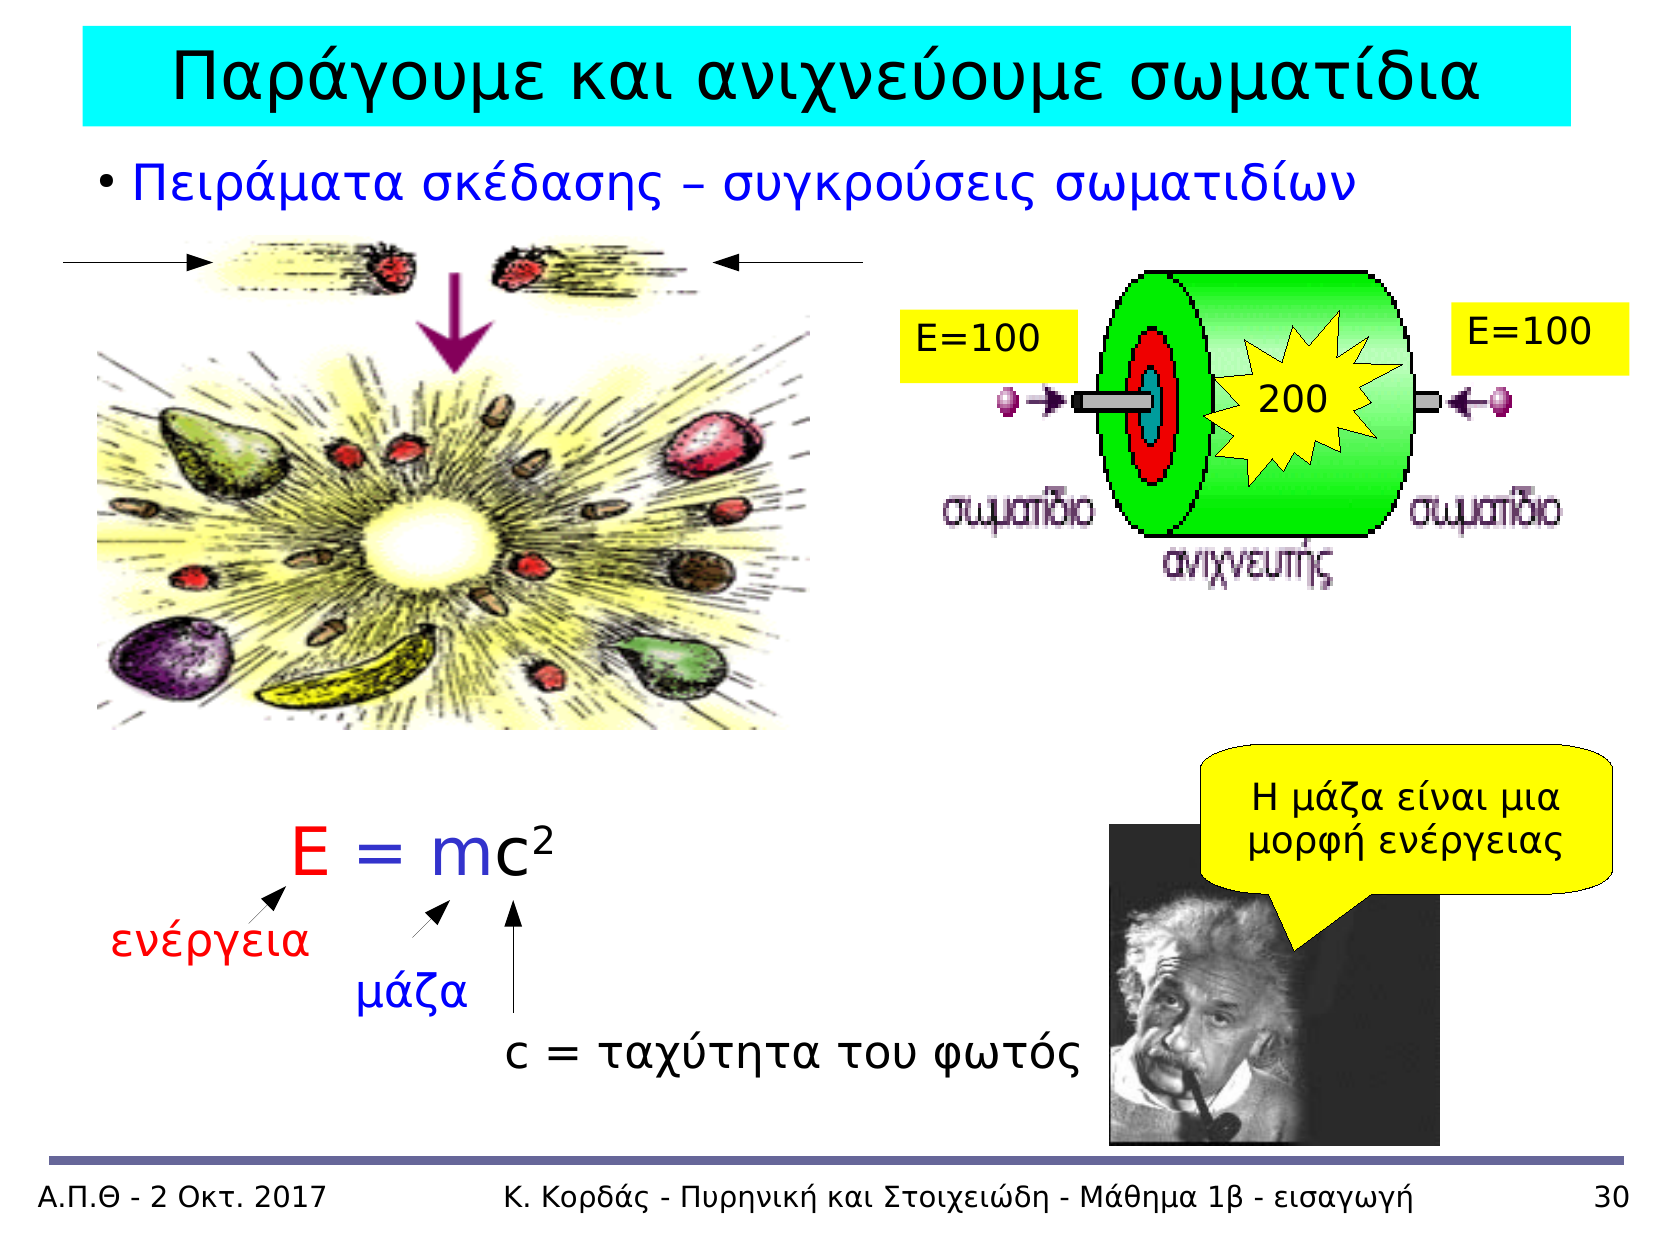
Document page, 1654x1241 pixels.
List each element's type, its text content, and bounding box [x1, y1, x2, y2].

text_box ενέργεια [94, 906, 326, 976]
picture [1109, 824, 1440, 1146]
title Παράγουμε και ανιχνεύουμε σωματίδια [82, 25, 1571, 127]
text_box c = ταχύτητα του φωτός [489, 1018, 1099, 1088]
picture [940, 262, 1567, 599]
text_box E = mc2 [274, 805, 734, 899]
text_box E=100 [900, 309, 1078, 384]
text_box 200 [1203, 310, 1403, 487]
text_box μάζα [339, 957, 485, 1026]
text_box Η μάζα είναι μια μορφή ενέργειας [1200, 744, 1613, 952]
text_box E=100 [1451, 302, 1630, 376]
text_box Πειράματα σκέδασης – συγκρούσεις σωματιδίων [82, 146, 1373, 220]
picture [97, 235, 810, 730]
